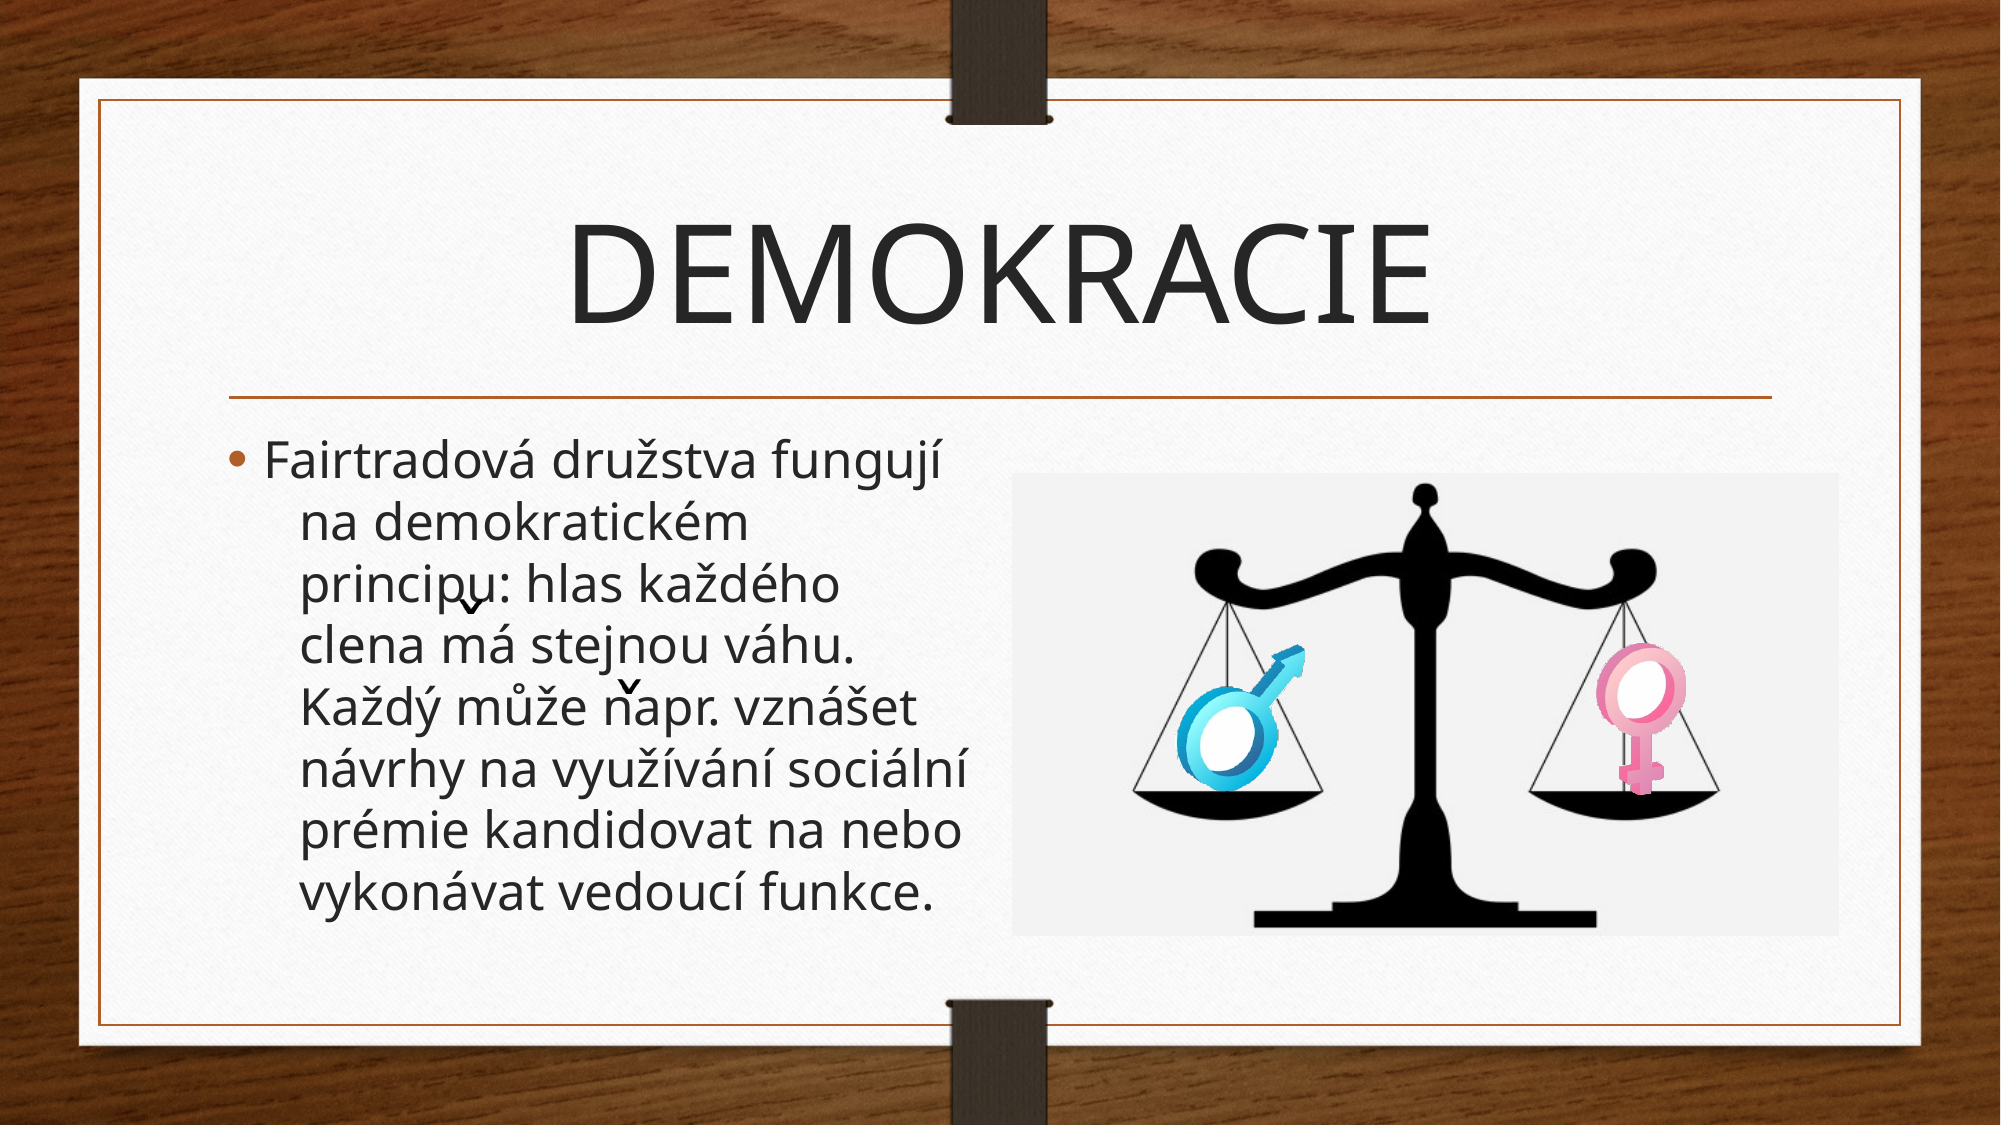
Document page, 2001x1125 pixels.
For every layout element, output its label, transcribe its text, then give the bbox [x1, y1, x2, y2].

title DEMOKRACIE [212, 161, 1788, 376]
picture [617, 679, 641, 694]
list Fairtradová družstva fungují na demokratickém principu: hlas každého clena má stejnou váhu. Každý může napr. vznášet návrhy na využívání sociální prémie kandidovat na nebo vykonávat vedoucí funkce. [212, 420, 987, 990]
picture [1012, 473, 1839, 936]
picture [458, 600, 484, 614]
